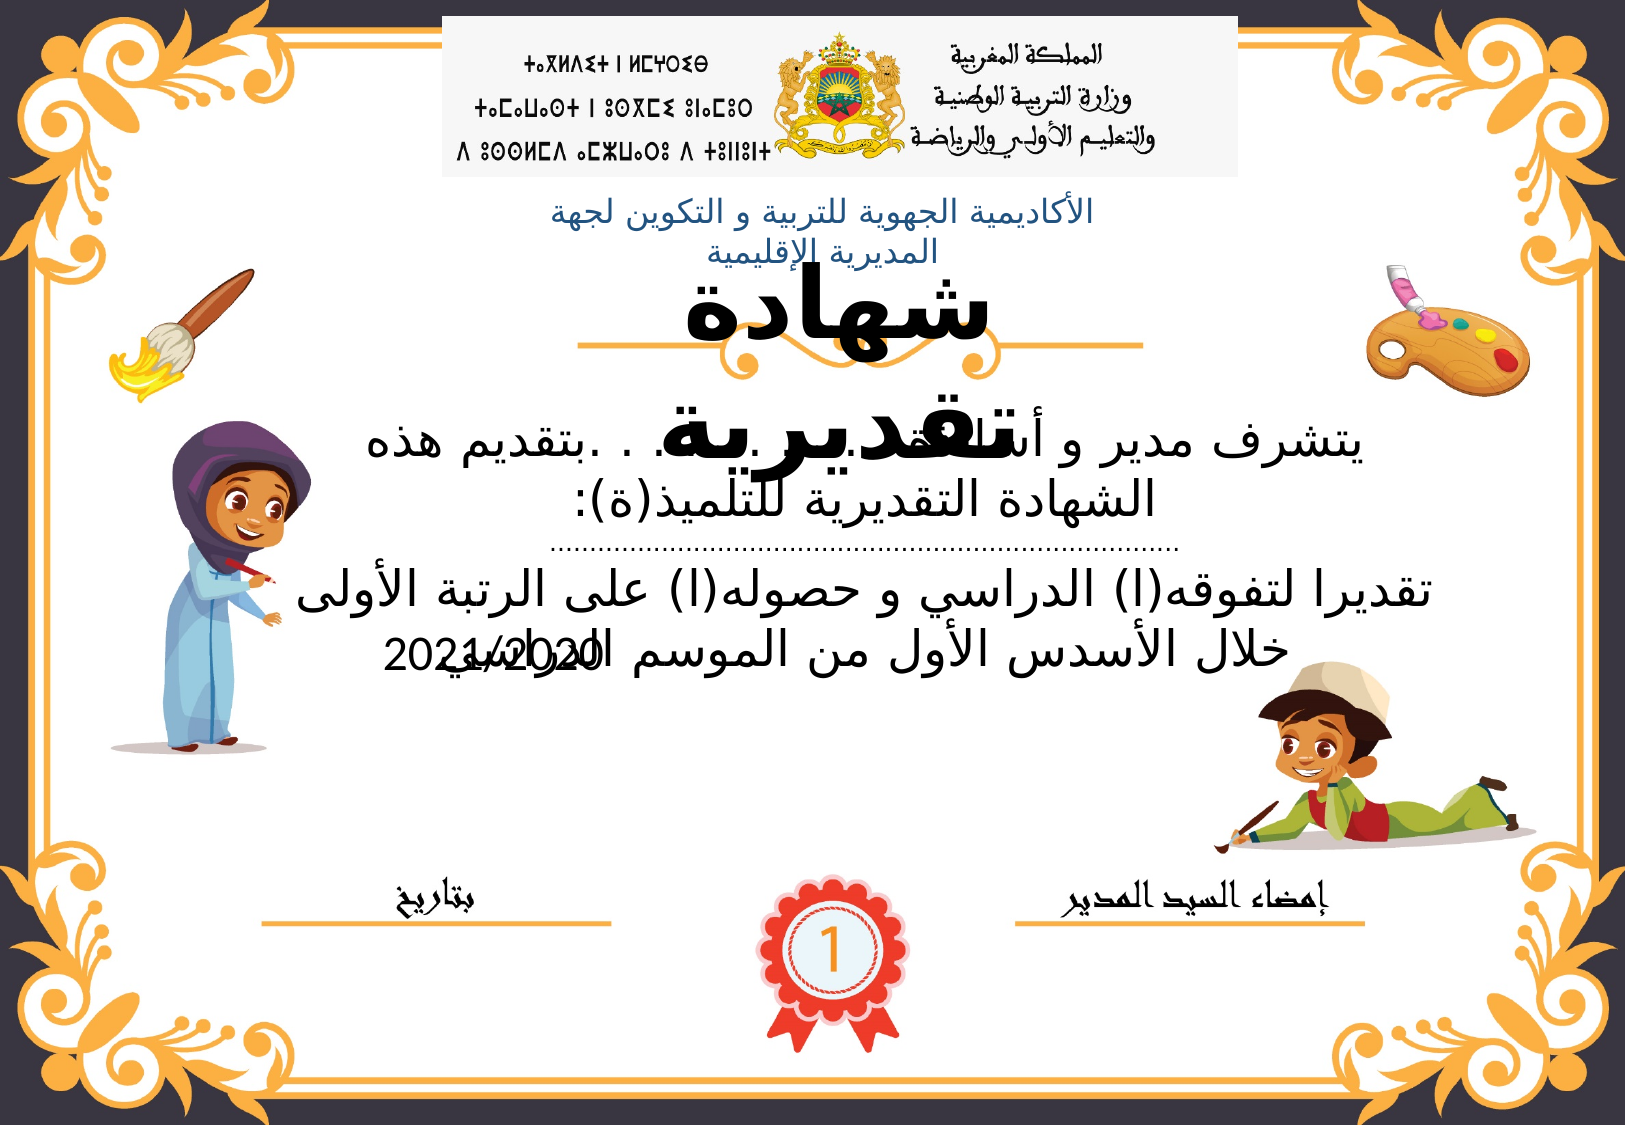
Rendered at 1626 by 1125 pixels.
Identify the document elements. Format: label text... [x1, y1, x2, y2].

text_box يتشرف مدير و أساتذة . . . . . . . . . .بتقديم هذه الشهادة التقديرية للتلميذ(ة): ............................................................................... تقديرا لتفوقه(ا) الدراسي و حصوله(ا) على الرتبة الأولى خلال الأسدس الأول من الموسم الدراسي [274, 398, 1456, 687]
text_box شهادة تقديرية [551, 231, 1128, 368]
picture [0, 0, 1625, 1125]
text_box الأكاديمية الجهوية للتربية و التكوين لجهة المديرية الإقليمية [442, 183, 1193, 280]
text_box 2021/2020 [367, 612, 626, 689]
